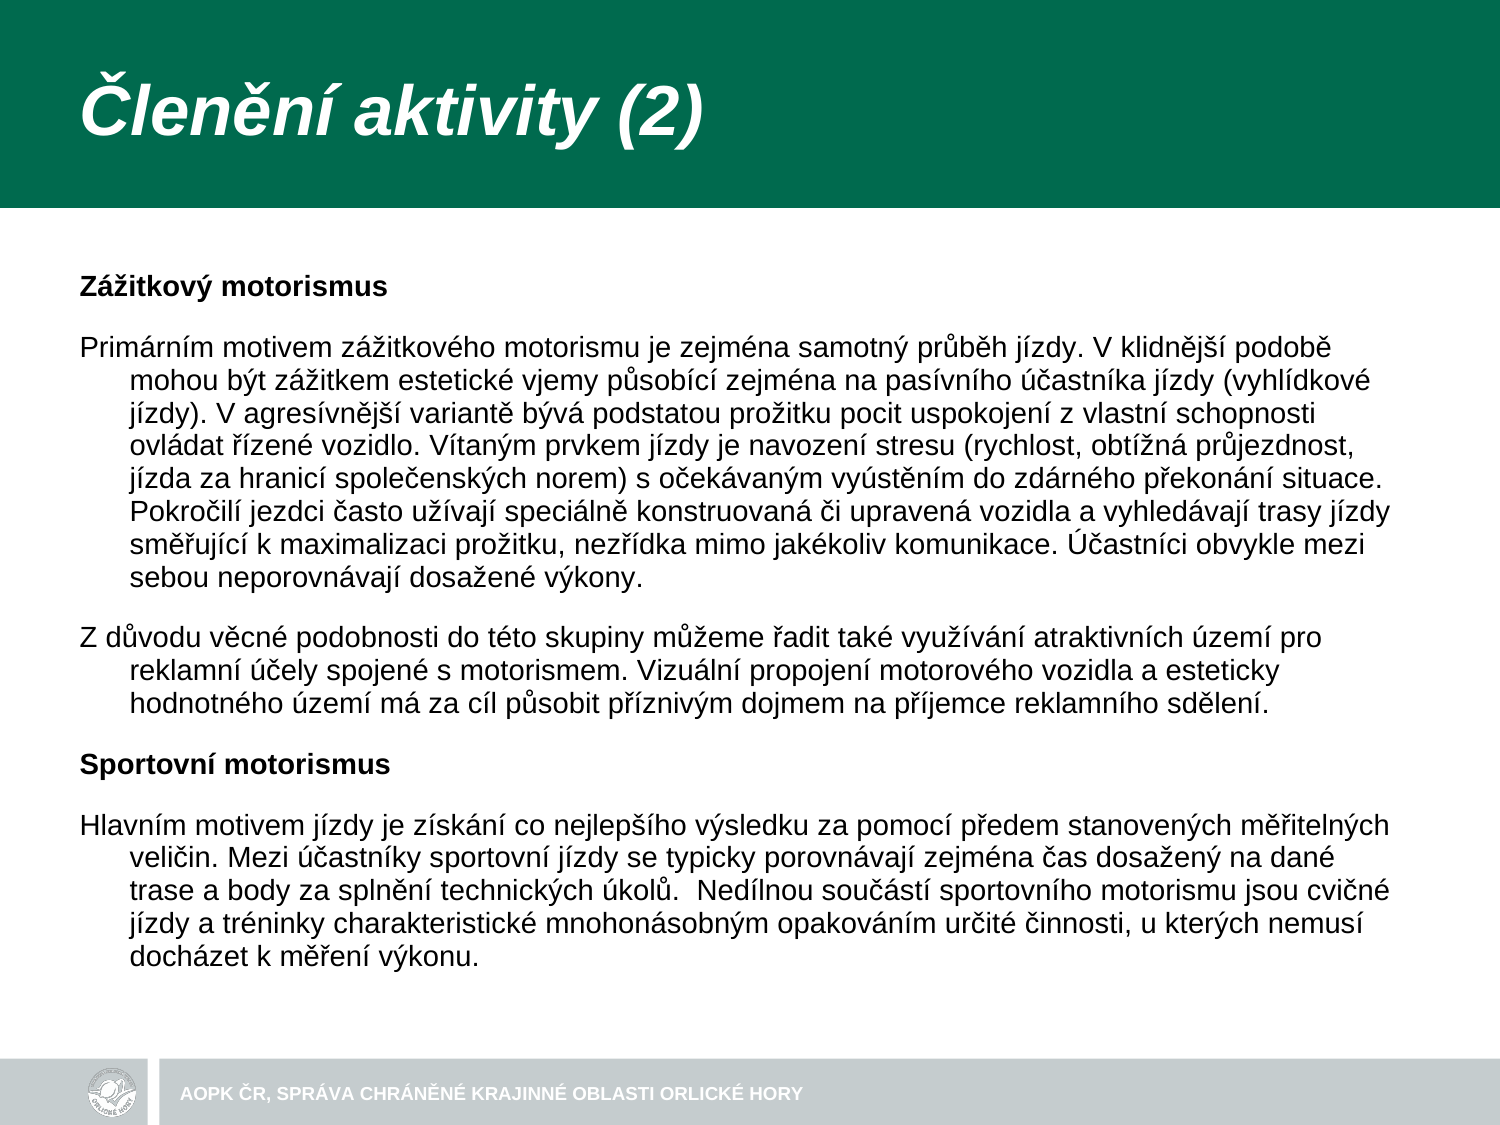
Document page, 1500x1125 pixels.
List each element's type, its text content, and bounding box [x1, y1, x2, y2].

title Členění aktivity (2) [64, 7, 1436, 216]
list Zážitkový motorismus Primárním motivem zážitkového motorismu je zejména samotný průběh jízdy. V klidnější podobě mohou být zážitkem estetické vjemy působící zejména na pasívního účastníka jízdy (vyhlídkové jízdy). V agresívnější variantě bývá podstatou prožitku pocit uspokojení z vlastní schopnosti ovládat řízené vozidlo. Vítaným prvkem jízdy je navození stresu (rychlost, obtížná průjezdnost, jízda za hranicí společenských norem) s očekávaným vyústěním do zdárného překonání situace. Pokročilí jezdci často užívají speciálně konstruovaná či upravená vozidla a vyhledávají trasy jízdy směřující k maximalizaci prožitku, nezřídka mimo jakékoliv komunikace. Účastníci obvykle mezi sebou neporovnávají dosažené výkony. Z důvodu věcné podobnosti do této skupiny můžeme řadit také využívání atraktivních území pro reklamní účely spojené s motorismem. Vizuální propojení motorového vozidla a esteticky hodnotného území má za cíl působit příznivým dojmem na příjemce reklamního sdělení. Sportovní motorismus Hlavním motivem jízdy je získání co nejlepšího výsledku za pomocí předem stanovených měřitelných veličin. Mezi účastníky sportovní jízdy se typicky porovnávají zejména čas dosažený na dané trase a body za splnění technických úkolů. Nedílnou součástí sportovního motorismu jsou cvičné jízdy a tréninky charakteristické mnohonásobným opakováním určité činnosti, u kterých nemusí docházet k měření výkonu. [64, 262, 1426, 1024]
picture [88, 1068, 136, 1117]
